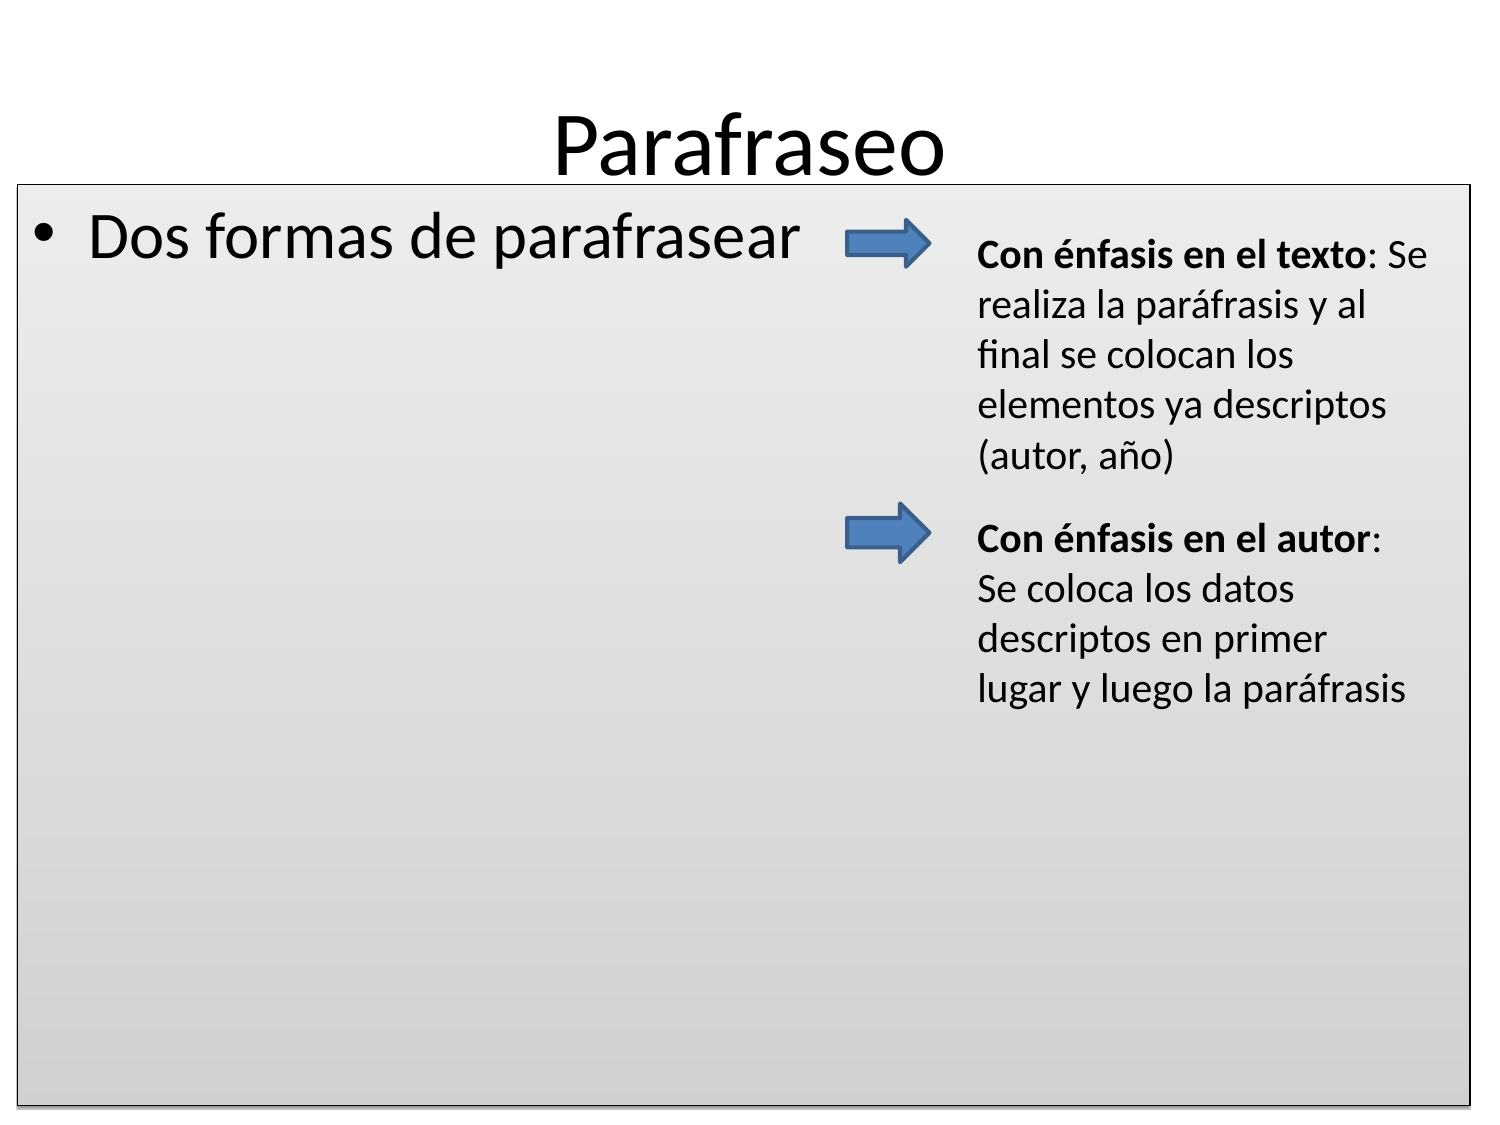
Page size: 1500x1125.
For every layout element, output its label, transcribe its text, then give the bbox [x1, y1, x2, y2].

text_box [847, 503, 930, 563]
text_box Parafraseo [75, 45, 1425, 184]
text_box [847, 219, 930, 267]
text_box Dos formas de parafrasear [17, 184, 1471, 1106]
text_box Con énfasis en el autor: Se coloca los datos descriptos en primer lugar y luego la paráfrasis [962, 503, 1435, 719]
text_box Con énfasis en el texto: Se realiza la paráfrasis y al final se colocan los elementos ya descriptos (autor, año) [962, 219, 1459, 485]
